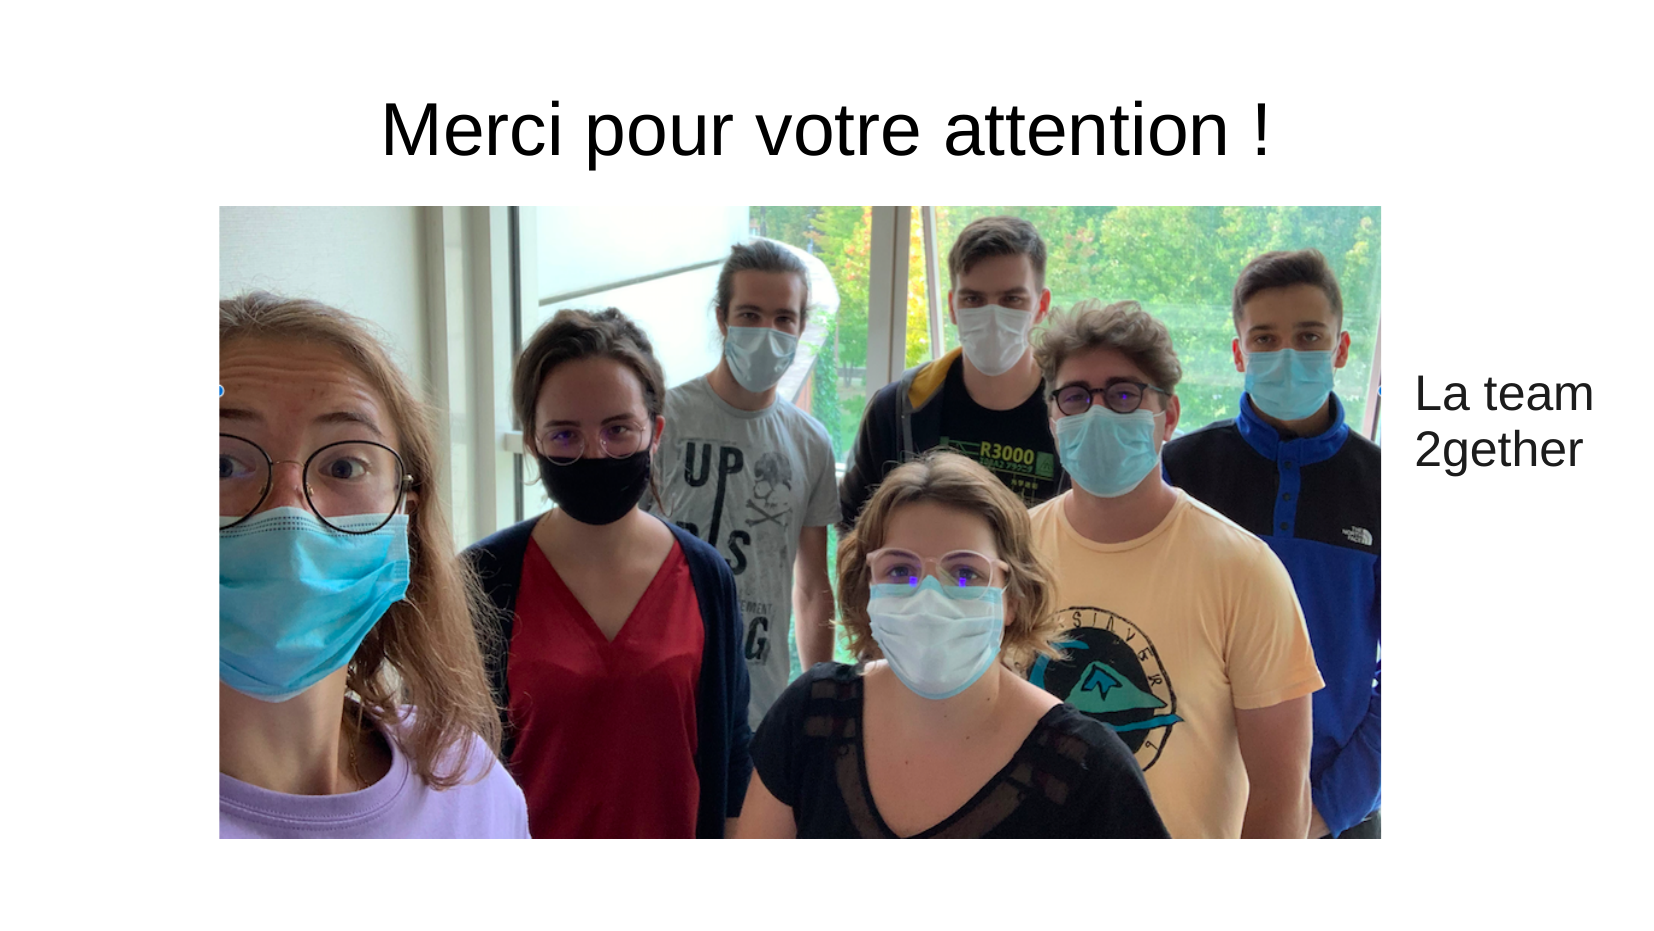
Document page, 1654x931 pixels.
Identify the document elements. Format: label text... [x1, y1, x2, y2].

text_box La team 2gether [1399, 357, 1625, 484]
picture [219, 206, 1382, 839]
title Merci pour votre attention ! [82, 51, 1571, 207]
